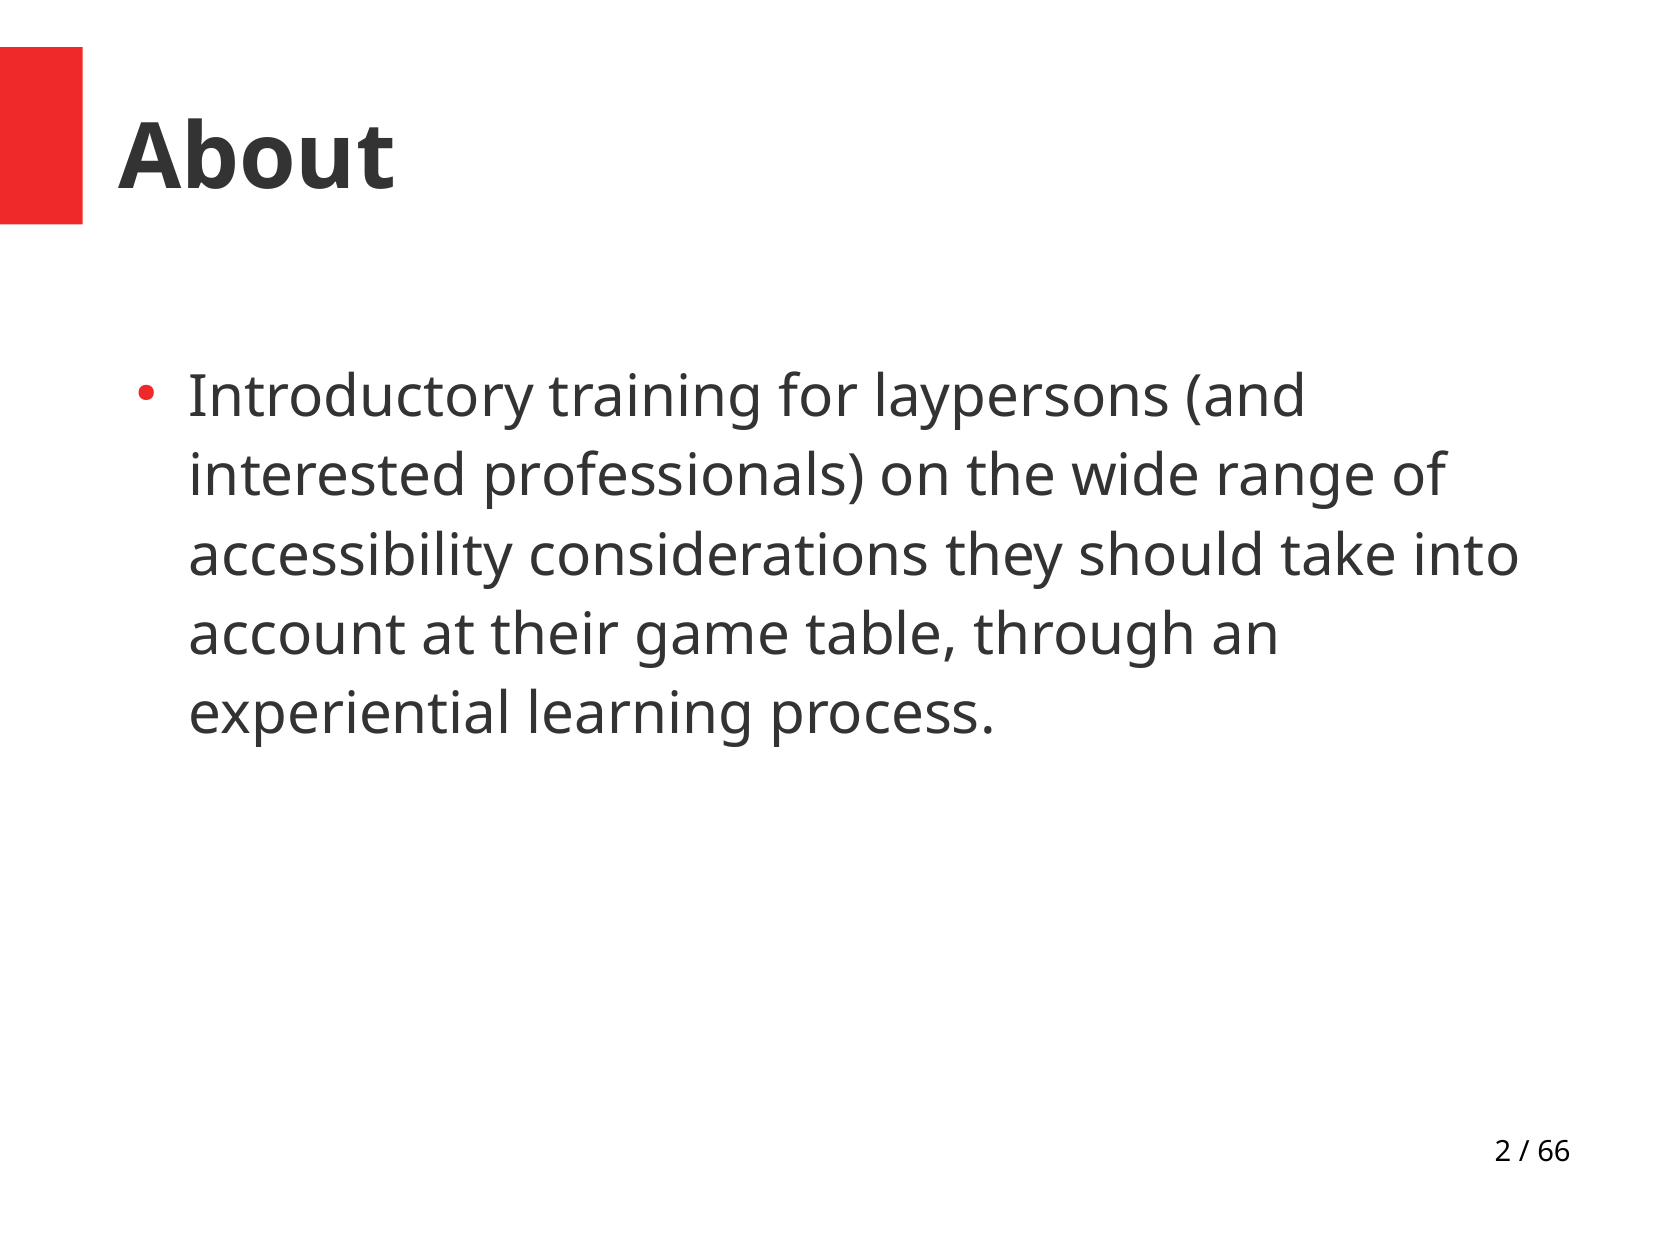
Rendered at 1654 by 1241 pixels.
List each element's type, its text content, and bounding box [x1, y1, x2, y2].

title About [118, 49, 1571, 257]
list Introductory training for laypersons (and interested professionals) on the wide range of accessibility considerations they should take into account at their game table, through an experiential learning process. [118, 354, 1536, 1074]
